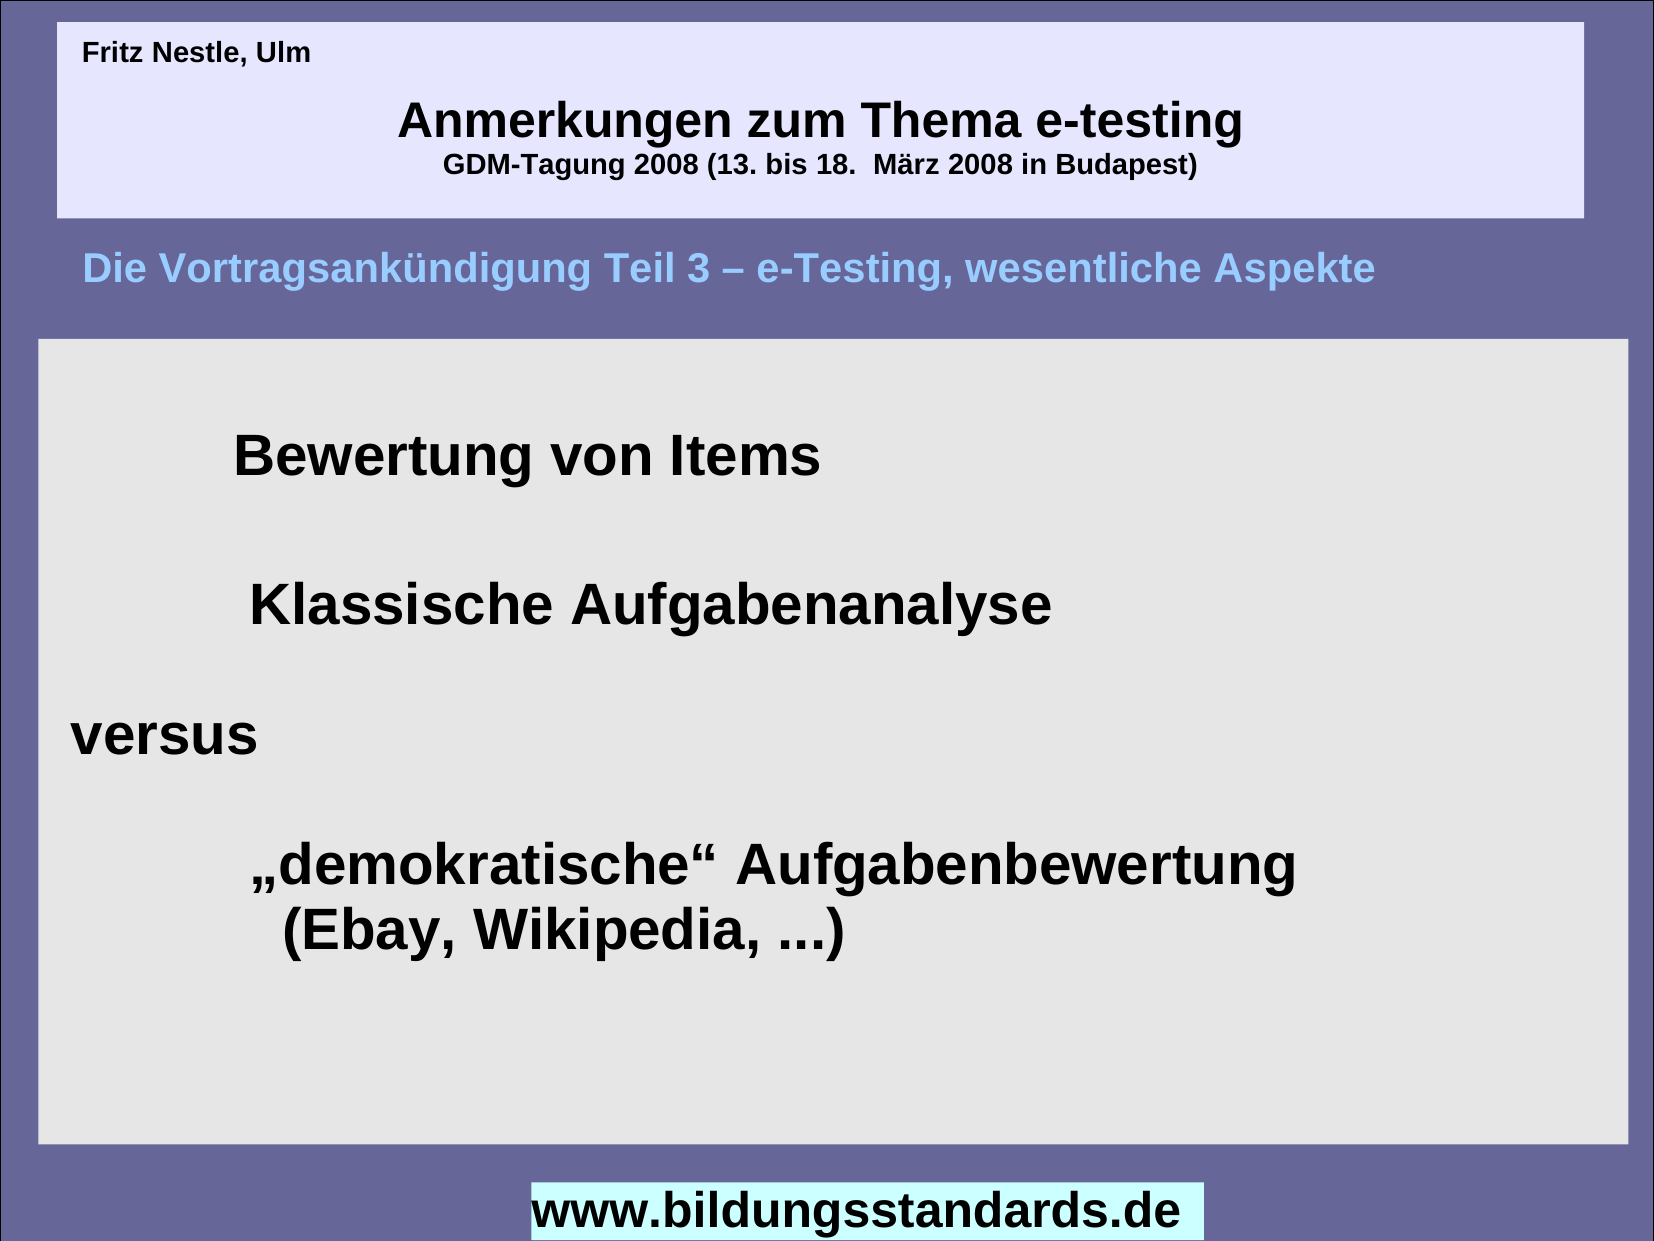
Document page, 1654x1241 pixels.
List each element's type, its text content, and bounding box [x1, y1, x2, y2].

text_box Die Vortragsankündigung Teil 3 – e-Testing, wesentliche Aspekte [82, 244, 1423, 295]
text_box Fritz Nestle, Ulm Anmerkungen zum Thema e-testing GDM-Tagung 2008 (13. bis 18. März 2008 in Budapest) [57, 22, 1585, 219]
text_box www.bildungsstandards.de [531, 1182, 1204, 1241]
text_box Bewertung von Items Klassische Aufgabenanalyse versus „demokratische“ Aufgabenbewertung (Ebay, Wikipedia, ...) [38, 338, 1629, 1145]
text_box [0, 0, 1654, 1241]
